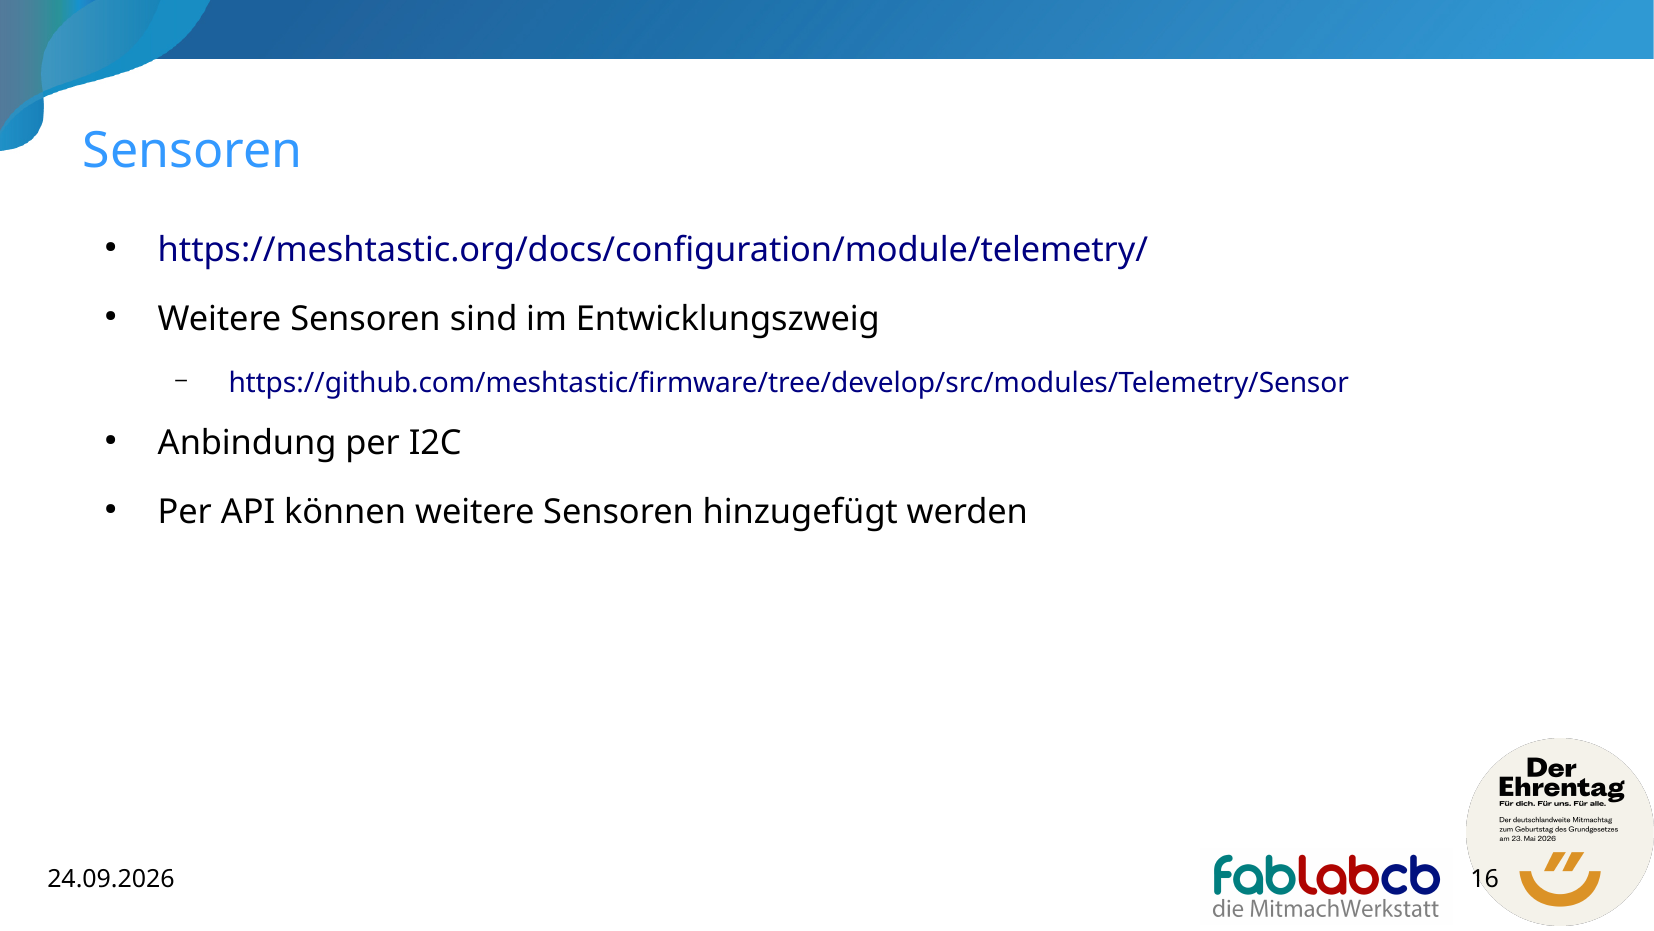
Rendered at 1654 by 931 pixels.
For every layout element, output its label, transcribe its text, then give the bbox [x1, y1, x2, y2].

picture [0, 0, 1654, 931]
title Sensoren [82, 99, 1571, 197]
list https://meshtastic.org/docs/configuration/module/telemetry/ Weitere Sensoren sind im Entwicklungszweig https://github.com/meshtastic/firmware/tree/develop/src/modules/Telemetry/Sensor Anbindung per I2C Per API können weitere Sensoren hinzugefügt werden [86, 225, 1576, 656]
